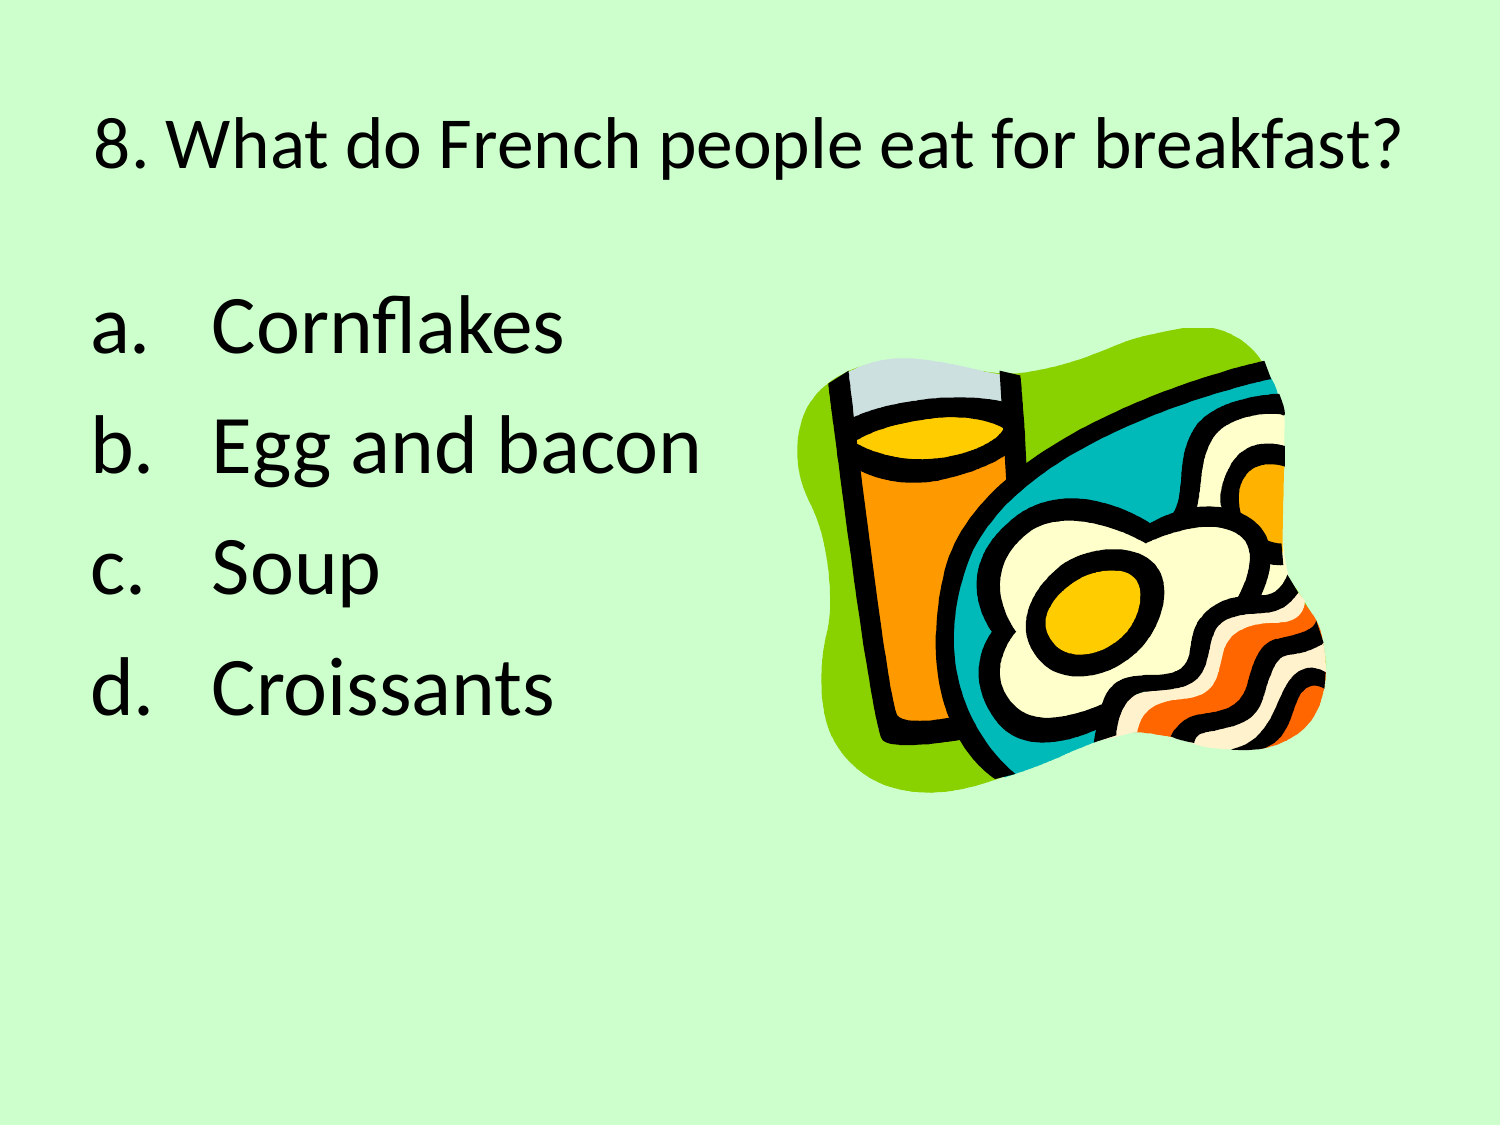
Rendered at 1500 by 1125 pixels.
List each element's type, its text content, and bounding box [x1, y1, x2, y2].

title 8. What do French people eat for breakfast? [75, 45, 1426, 233]
list Cornflakes Egg and bacon Soup Croissants [75, 262, 1426, 1005]
picture [796, 328, 1331, 797]
